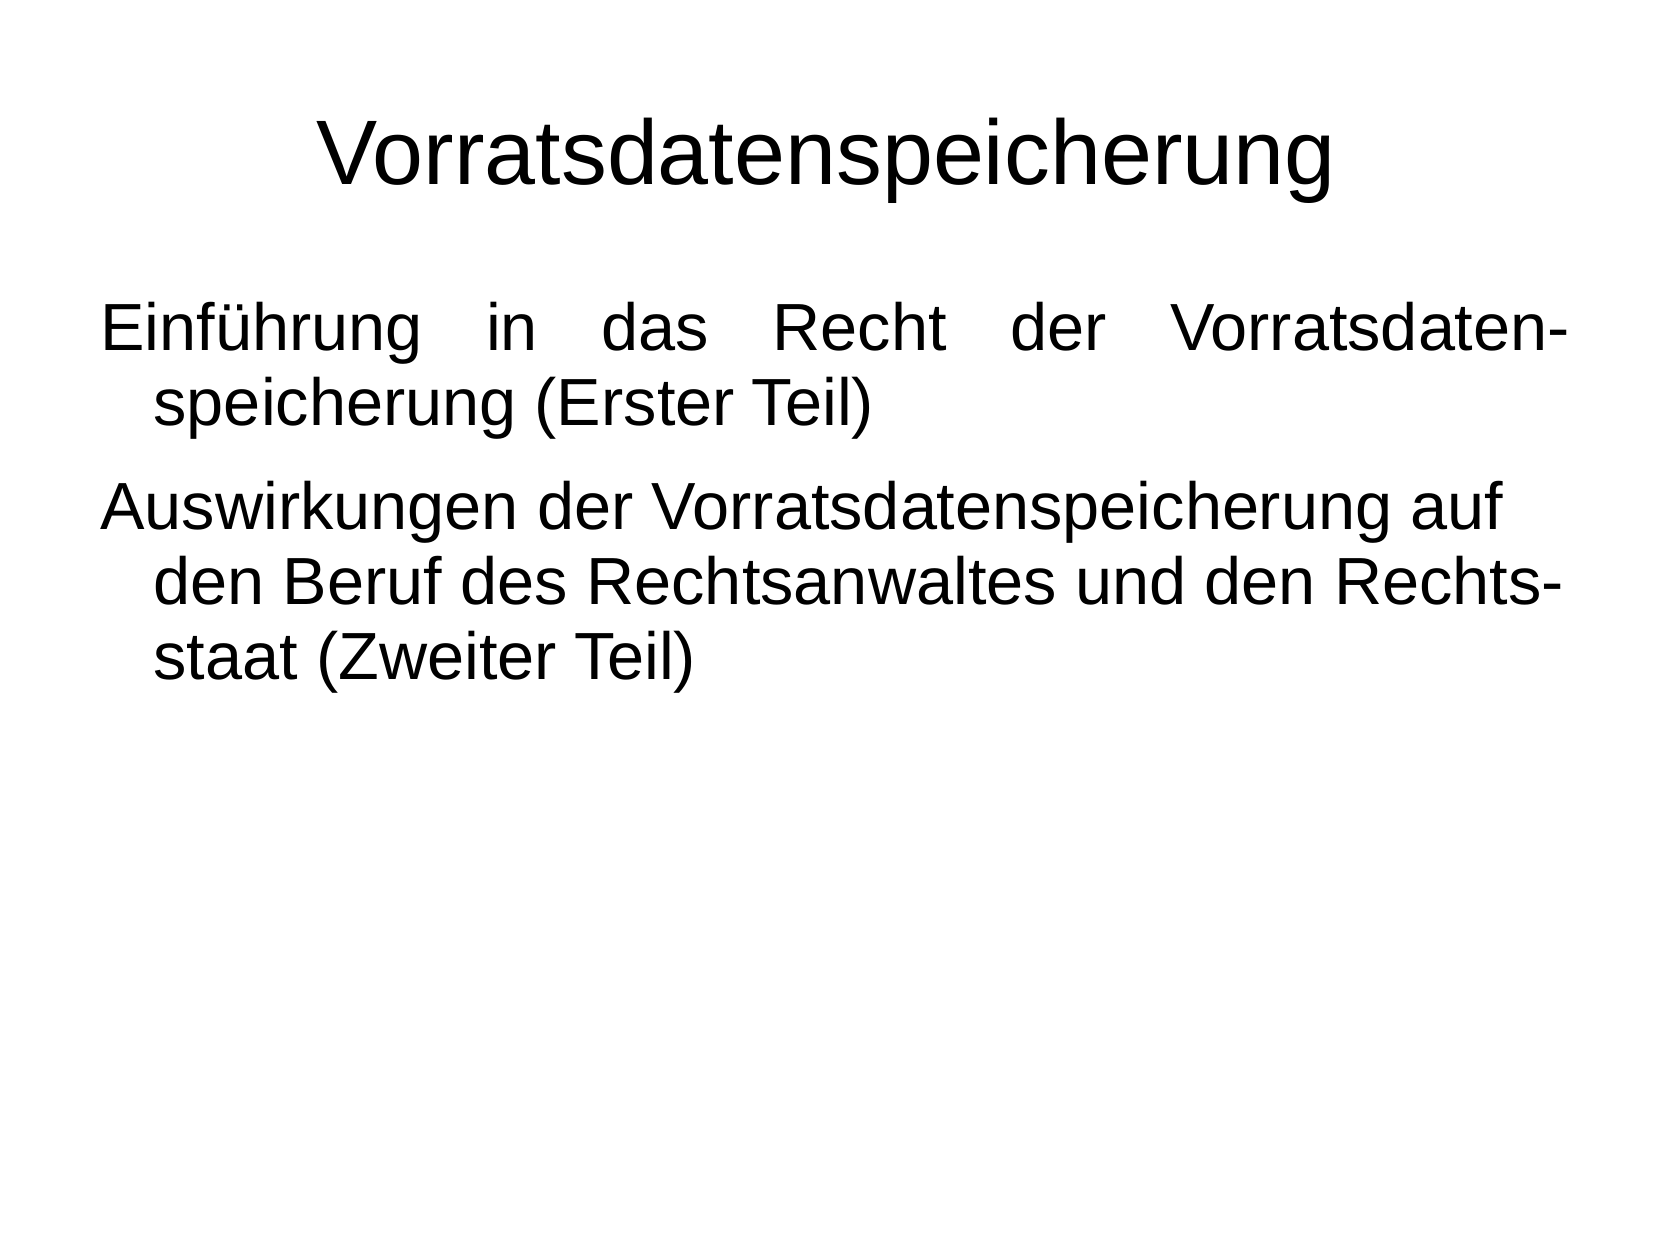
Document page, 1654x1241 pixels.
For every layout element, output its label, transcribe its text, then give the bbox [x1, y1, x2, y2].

list Einführung in das Recht der Vorratsdaten-speicherung (Erster Teil) Auswirkungen der Vorratsdatenspeicherung auf den Beruf des Rechtsanwaltes und den Rechts-staat (Zweiter Teil) [82, 290, 1571, 1094]
title Vorratsdatenspeicherung [82, 49, 1571, 257]
